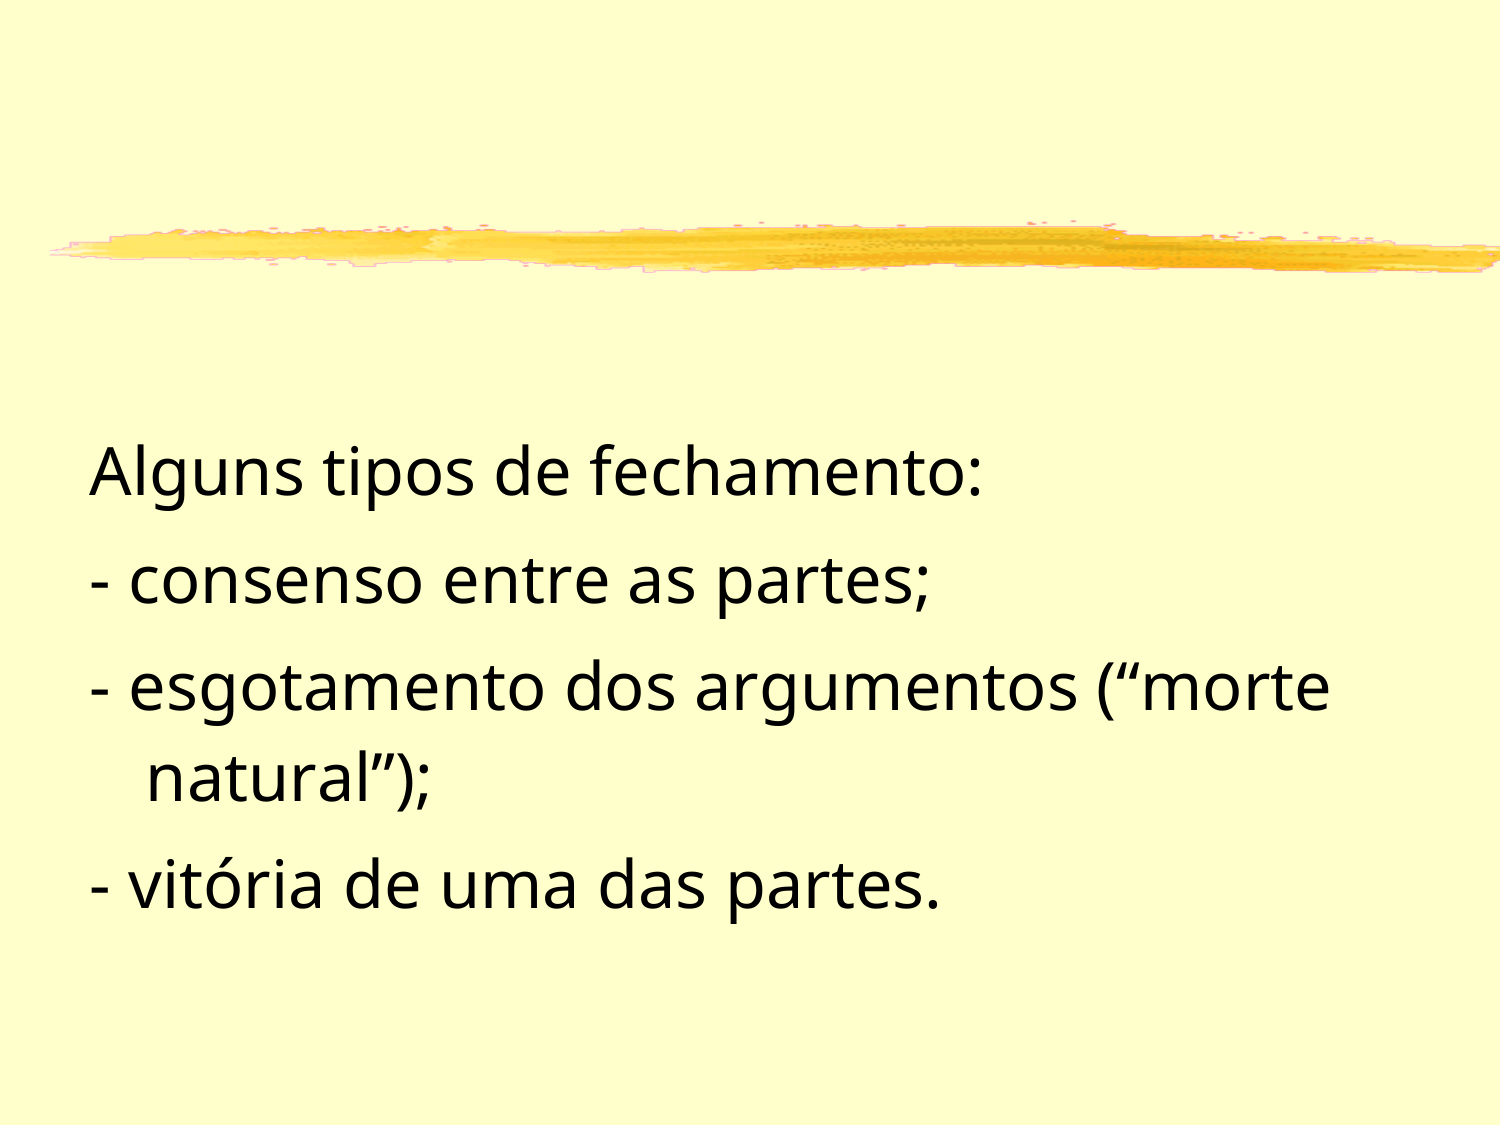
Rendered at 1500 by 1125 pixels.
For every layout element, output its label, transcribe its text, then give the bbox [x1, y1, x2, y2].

picture [50, 215, 1500, 284]
list Alguns tipos de fechamento: - consenso entre as partes; - esgotamento dos argumentos (“morte natural”); - vitória de uma das partes. [74, 309, 1417, 994]
